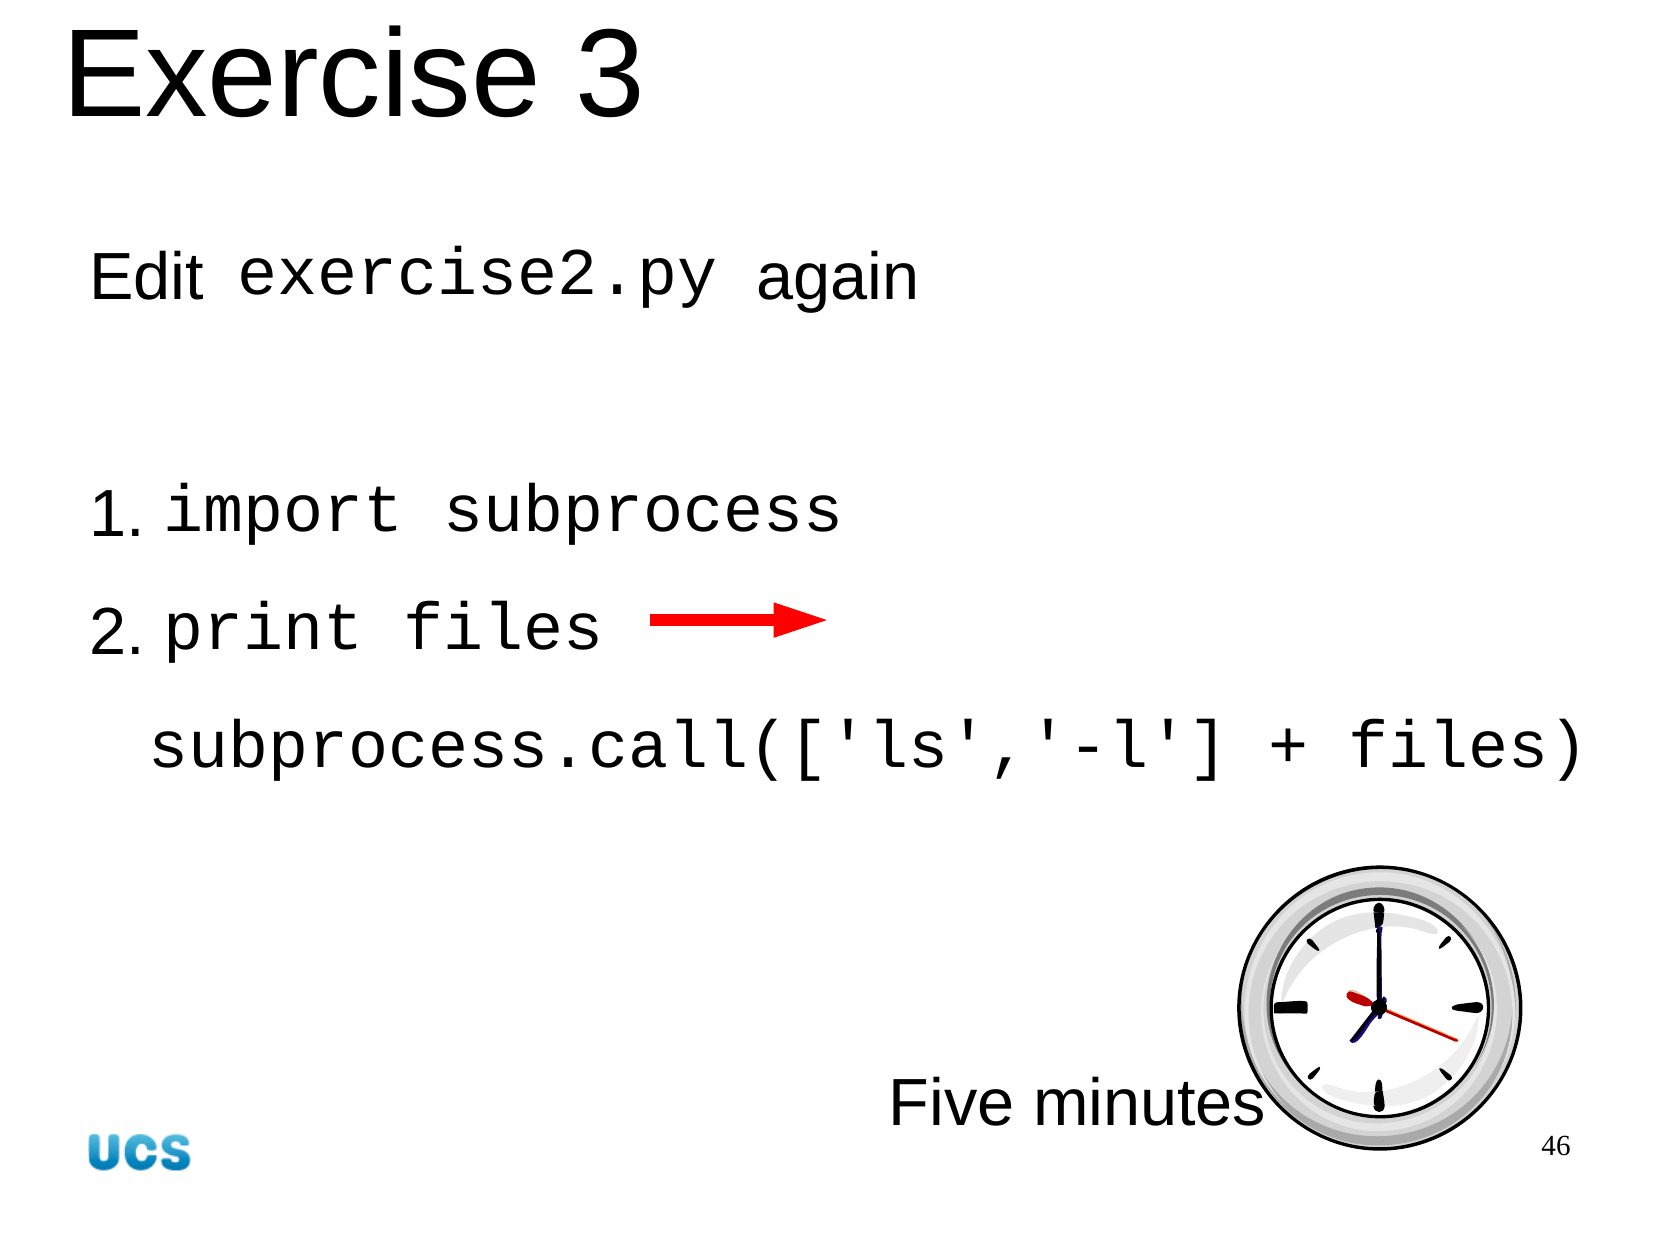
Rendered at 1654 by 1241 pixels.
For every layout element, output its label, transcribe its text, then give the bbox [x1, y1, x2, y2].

text_box Five minutes [885, 1062, 1271, 1143]
picture [1237, 865, 1556, 1163]
text_box print files [160, 590, 607, 673]
text_box import subprocess [160, 472, 847, 555]
text_box 2. [86, 590, 149, 672]
text_box exercise2.py [234, 236, 721, 318]
text_box again [753, 236, 924, 318]
text_box subprocess.call(['ls','-l'] + files) [145, 708, 1592, 791]
picture [88, 1133, 191, 1172]
text_box Exercise 3 [59, 0, 649, 146]
text_box 1. [86, 472, 149, 554]
text_box Edit [86, 236, 208, 318]
